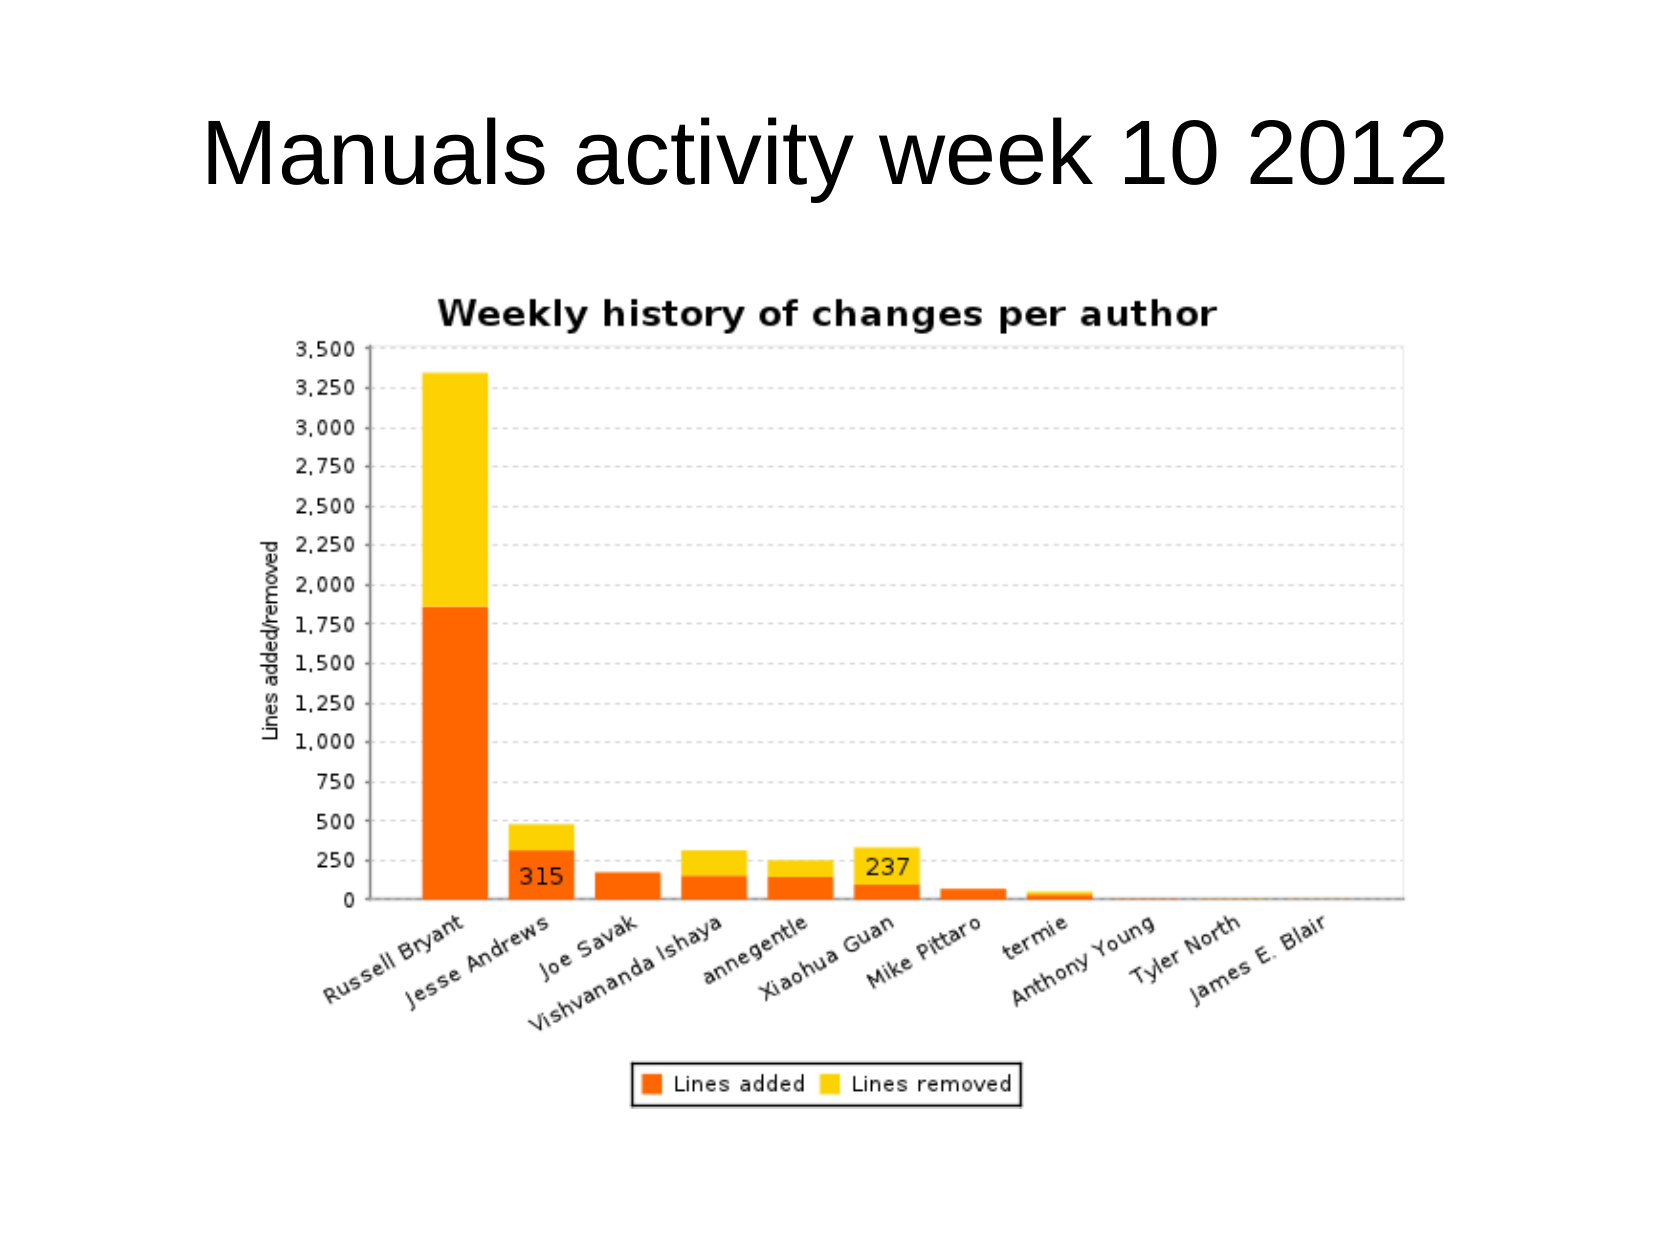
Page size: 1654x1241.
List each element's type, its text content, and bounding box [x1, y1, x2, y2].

title Manuals activity week 10 2012 [82, 49, 1571, 257]
picture [230, 290, 1424, 1109]
